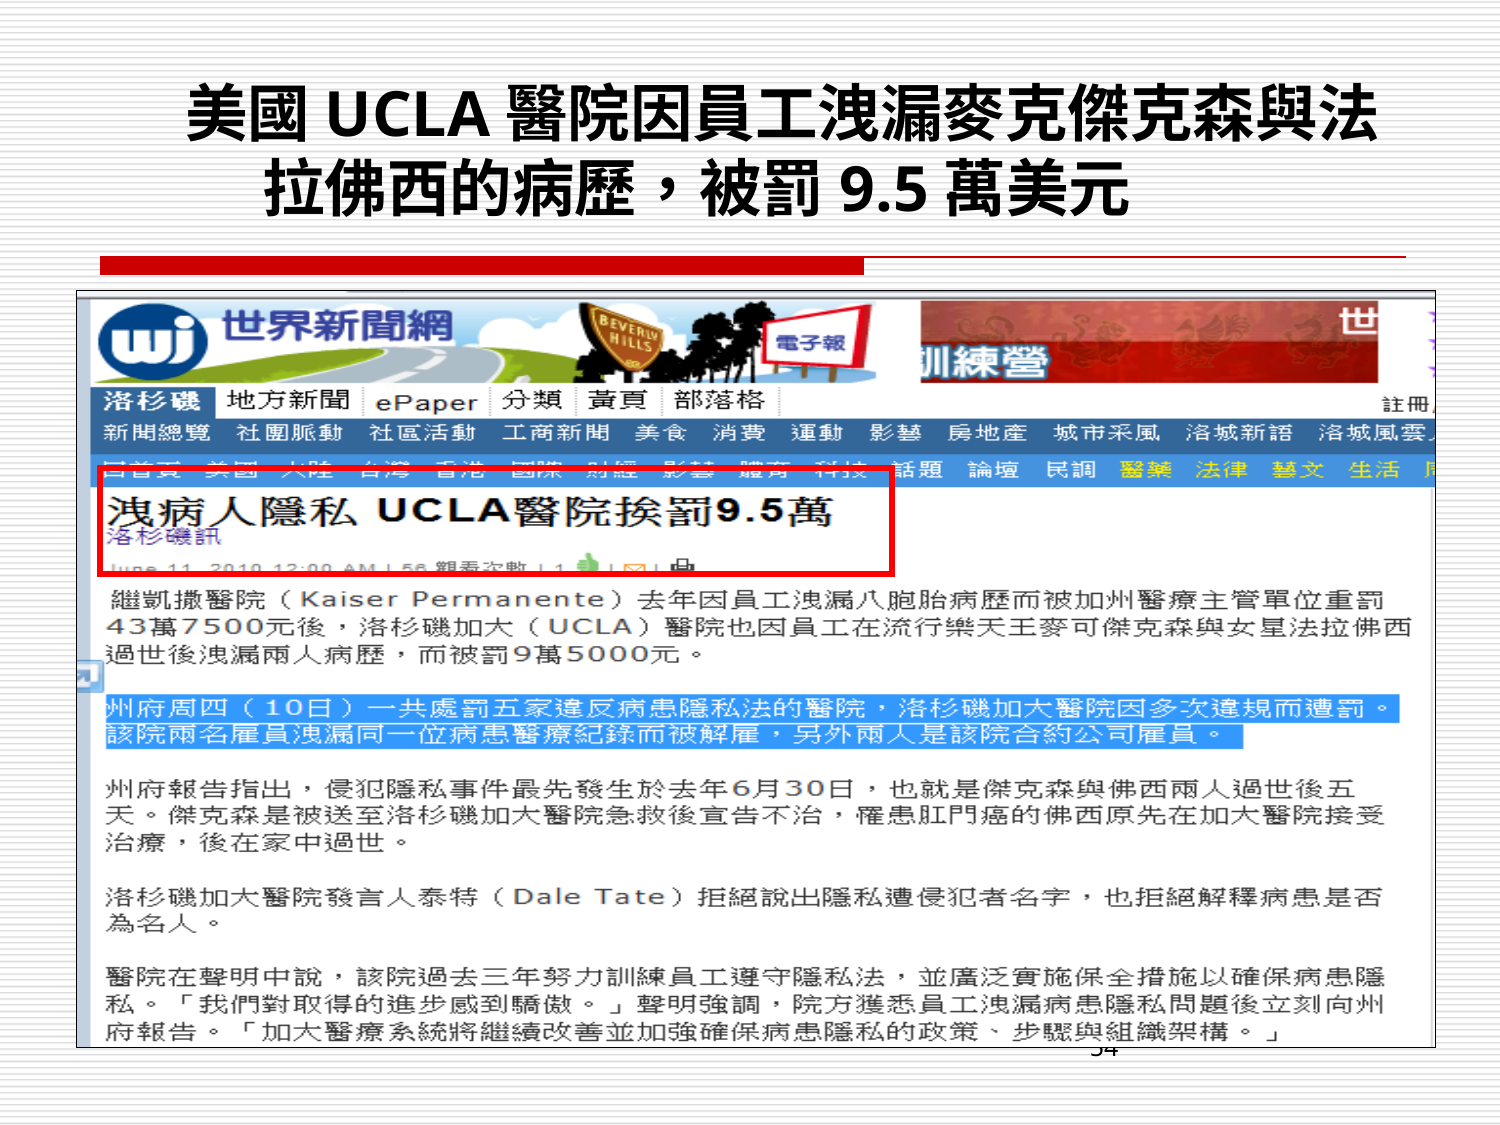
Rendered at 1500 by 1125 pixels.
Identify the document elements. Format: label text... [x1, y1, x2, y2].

text_box [1074, 1048, 1400, 1103]
list 美國UCLA醫院因員工洩漏麥克傑克森與法拉佛西的病歷，被罰9.5萬美元 [92, 66, 1406, 290]
picture [76, 290, 1436, 1047]
